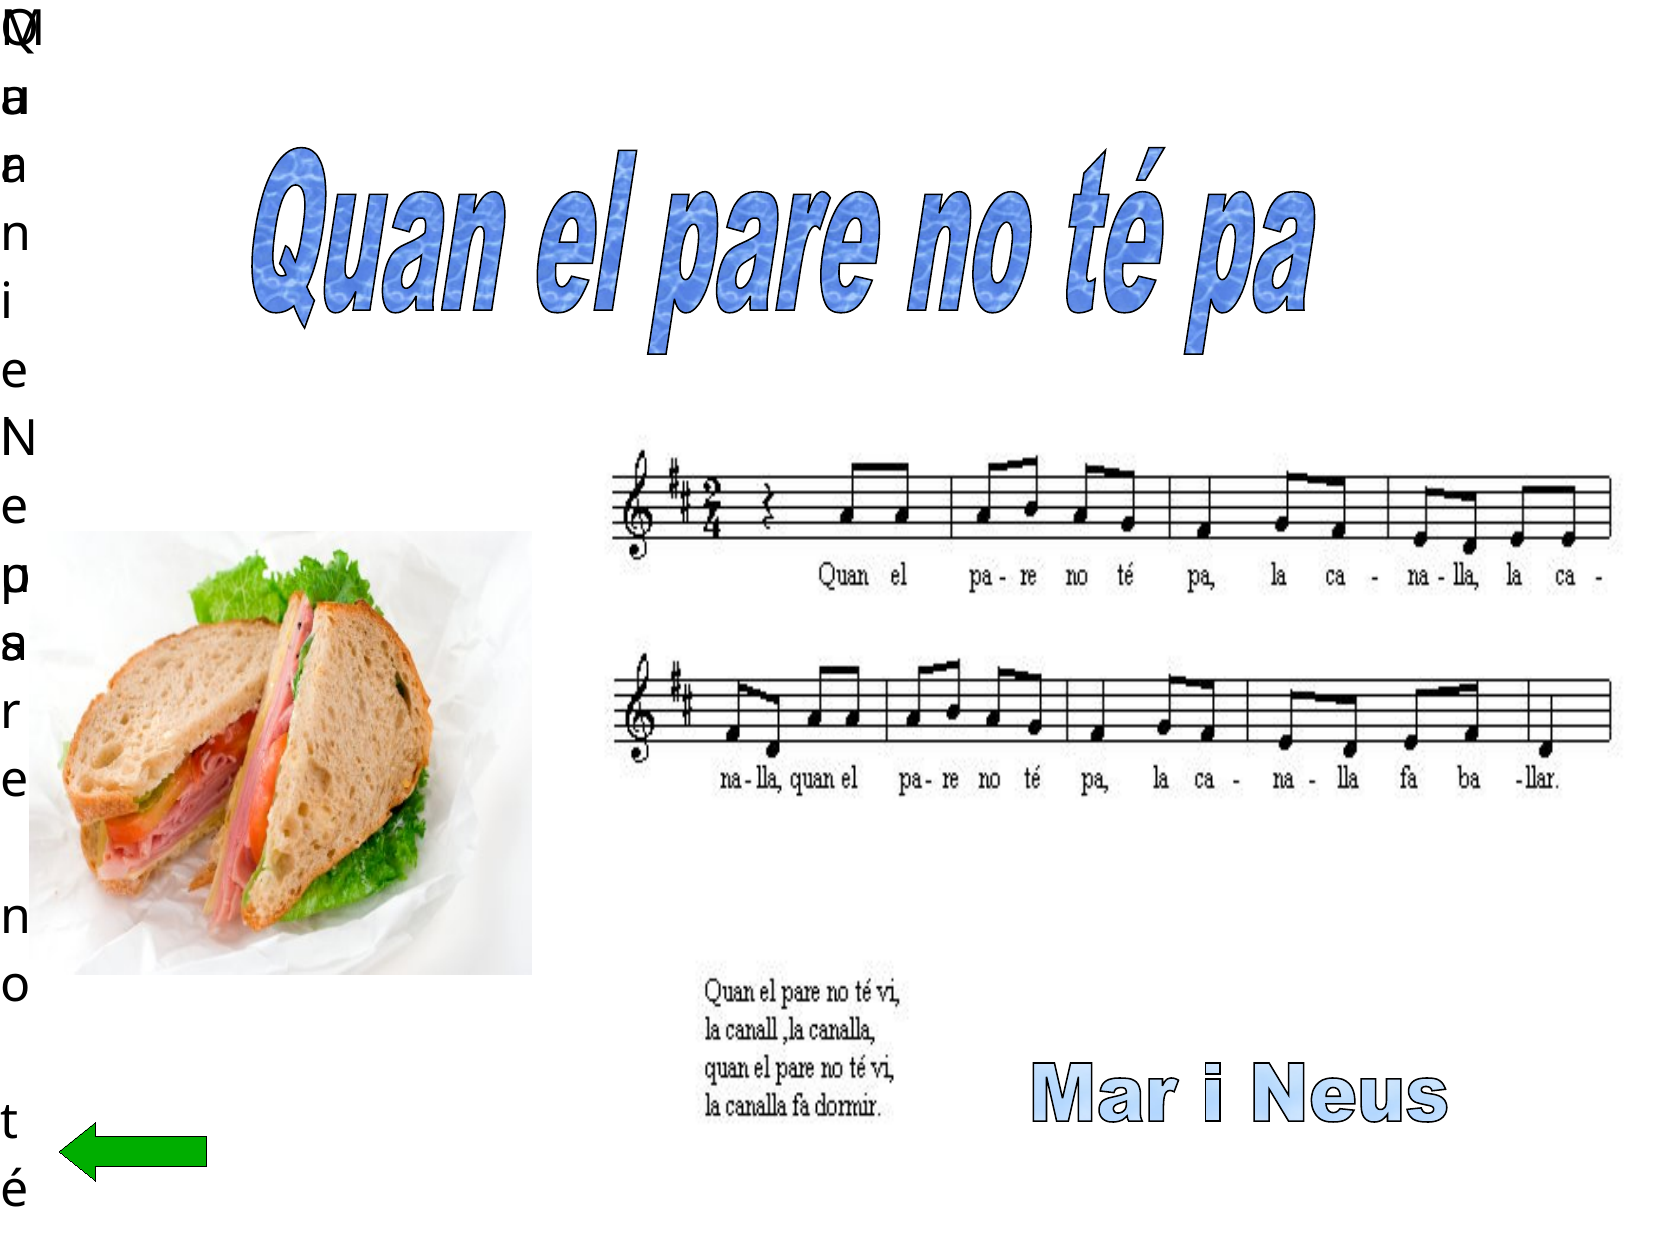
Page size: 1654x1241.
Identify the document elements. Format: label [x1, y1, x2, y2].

text_box [1311, 1077, 1355, 1122]
text_box [776, 191, 831, 311]
text_box [1149, 1077, 1179, 1122]
text_box [1099, 1077, 1143, 1122]
text_box [1066, 150, 1109, 313]
text_box [1205, 1062, 1220, 1074]
text_box [324, 194, 388, 313]
text_box [647, 191, 718, 355]
text_box [907, 191, 971, 311]
text_box [1184, 191, 1255, 355]
text_box [820, 191, 880, 313]
text_box [1136, 147, 1165, 181]
text_box [1104, 191, 1163, 313]
text_box [1407, 1077, 1447, 1122]
text_box [1361, 1078, 1401, 1122]
picture [590, 413, 1625, 1152]
text_box [716, 191, 778, 313]
text_box [1253, 191, 1315, 313]
text_box [59, 1122, 207, 1182]
text_box [972, 191, 1032, 313]
text_box [594, 150, 637, 311]
text_box [1033, 1062, 1092, 1122]
text_box [441, 191, 505, 311]
text_box [537, 191, 596, 313]
text_box [251, 147, 326, 329]
picture [29, 531, 532, 975]
text_box [382, 191, 444, 313]
text_box [1205, 1078, 1220, 1122]
text_box [1254, 1062, 1304, 1122]
